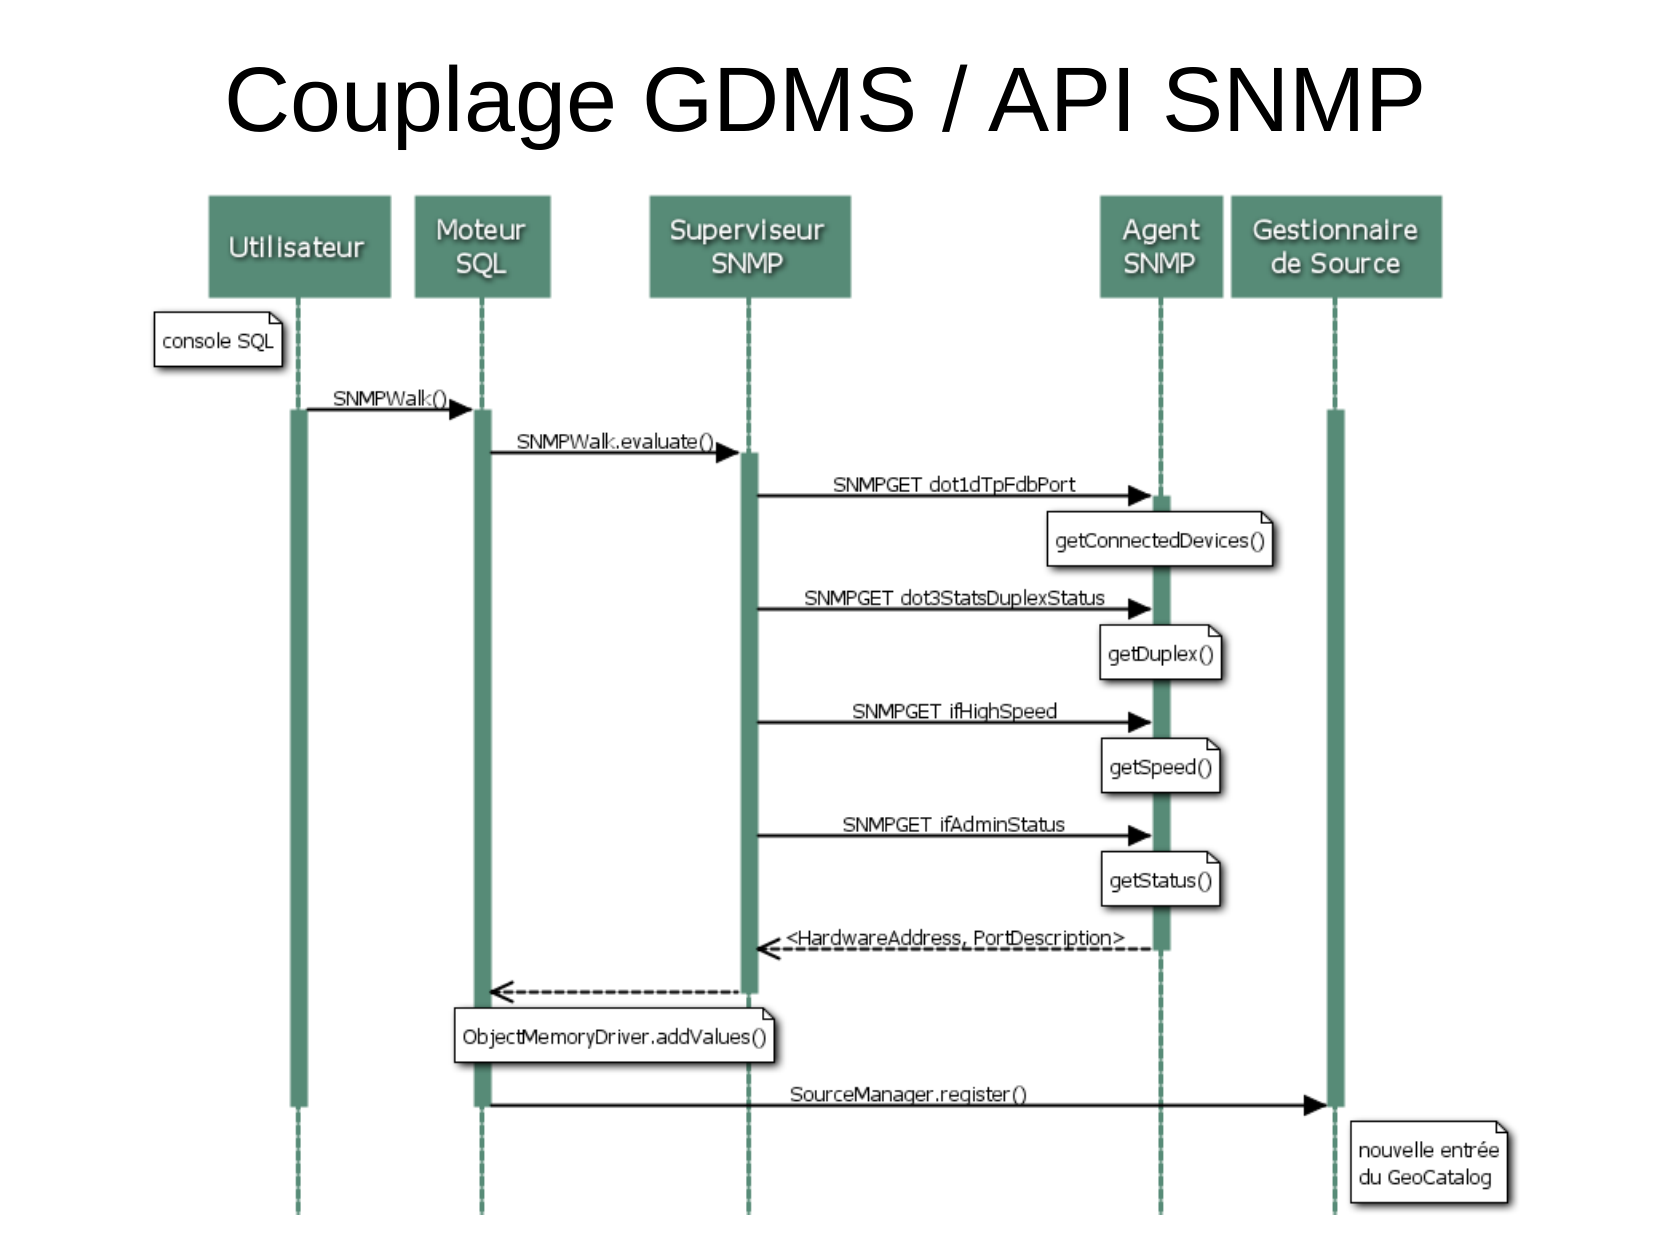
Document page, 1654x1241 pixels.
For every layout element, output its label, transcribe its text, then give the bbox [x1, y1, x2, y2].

title Couplage GDMS / API SNMP [82, 3, 1571, 196]
picture [130, 196, 1531, 1215]
